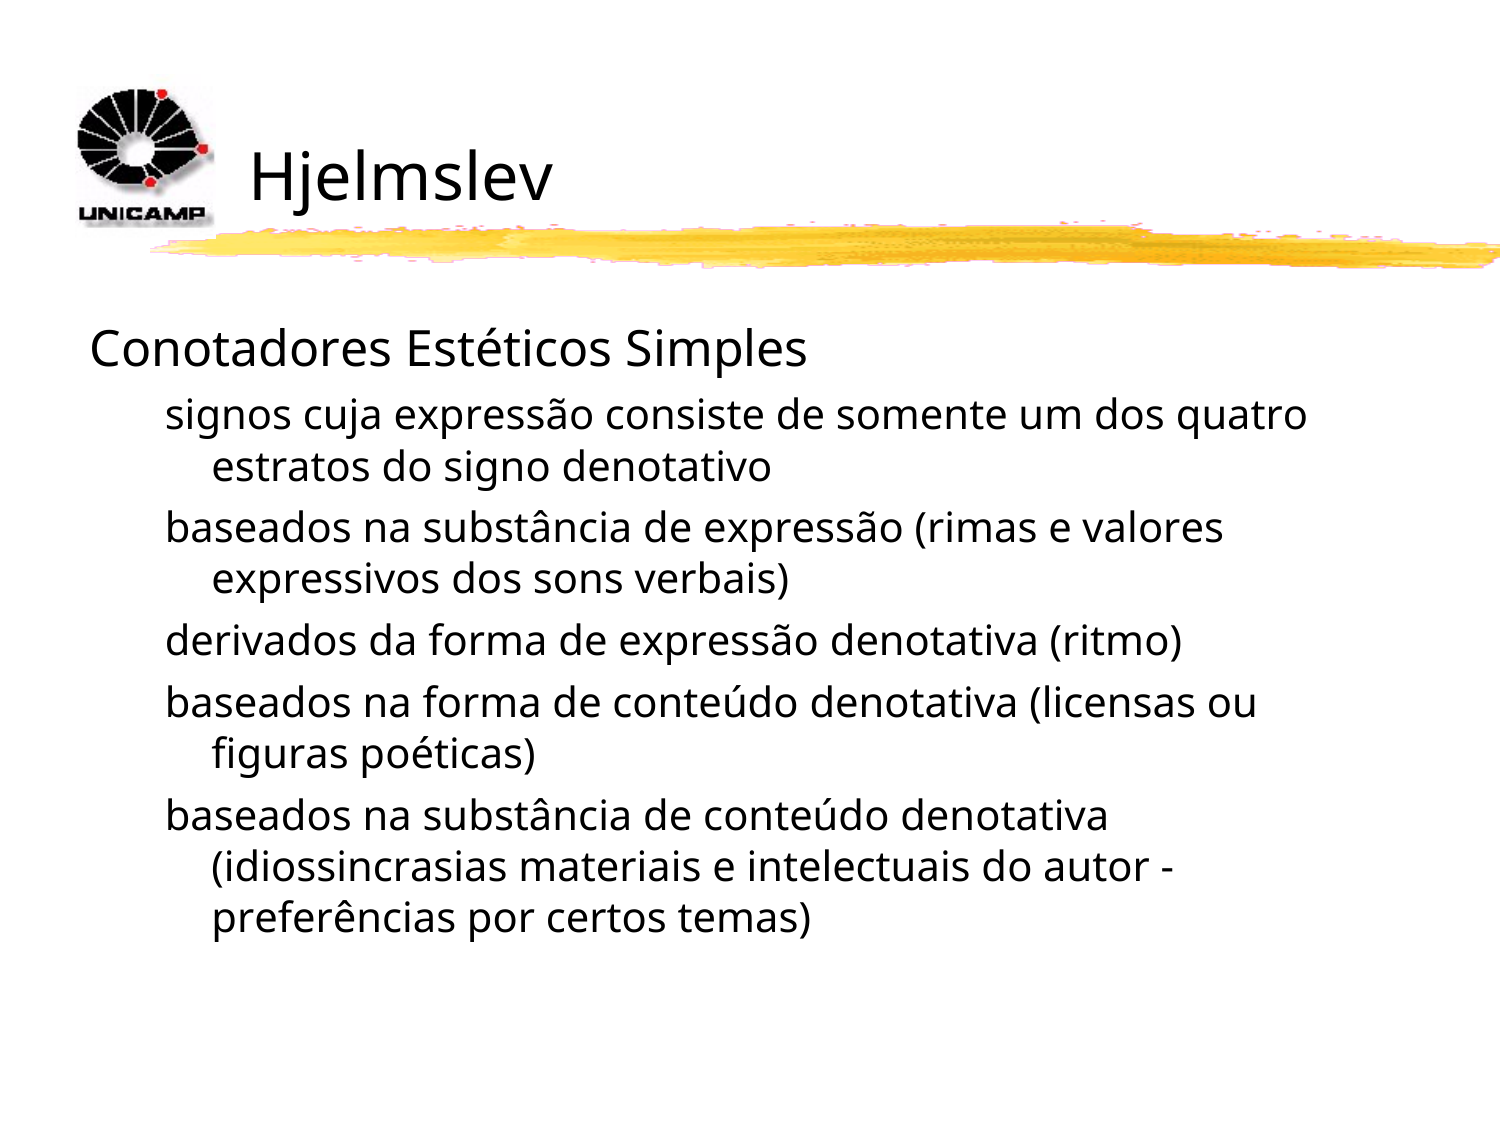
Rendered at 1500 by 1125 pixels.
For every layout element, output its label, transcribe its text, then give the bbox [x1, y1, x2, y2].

list Conotadores Estéticos Simples signos cuja expressão consiste de somente um dos quatro estratos do signo denotativo baseados na substância de expressão (rimas e valores expressivos dos sons verbais) derivados da forma de expressão denotativa (ritmo) baseados na forma de conteúdo denotativa (licensas ou figuras poéticas) baseados na substância de conteúdo denotativa (idiossincrasias materiais e intelectuais do autor - preferências por certos temas) [74, 309, 1417, 994]
title Hjelmslev [233, 37, 1434, 225]
picture [75, 74, 1500, 279]
